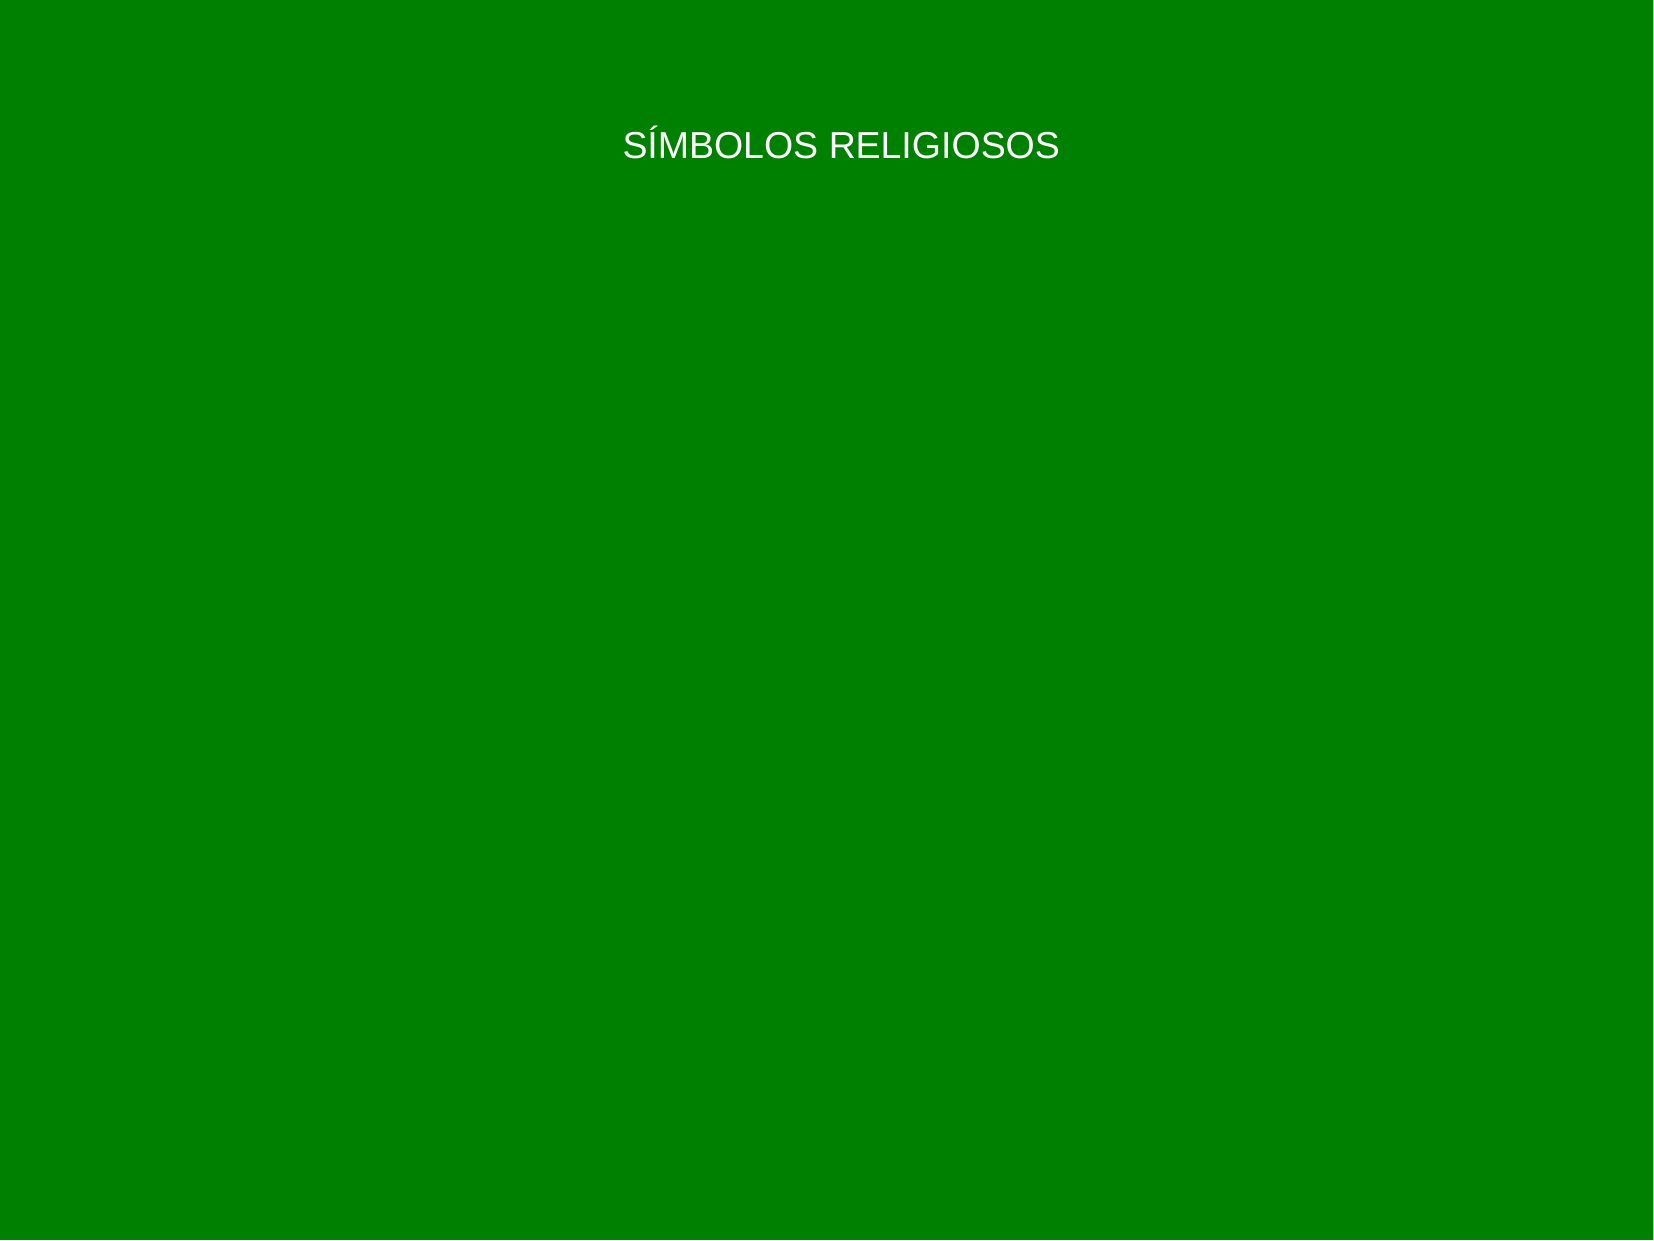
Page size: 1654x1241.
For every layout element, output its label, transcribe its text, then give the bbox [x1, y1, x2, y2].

text_box SÍMBOLOS RELIGIOSOS [324, 118, 1359, 175]
